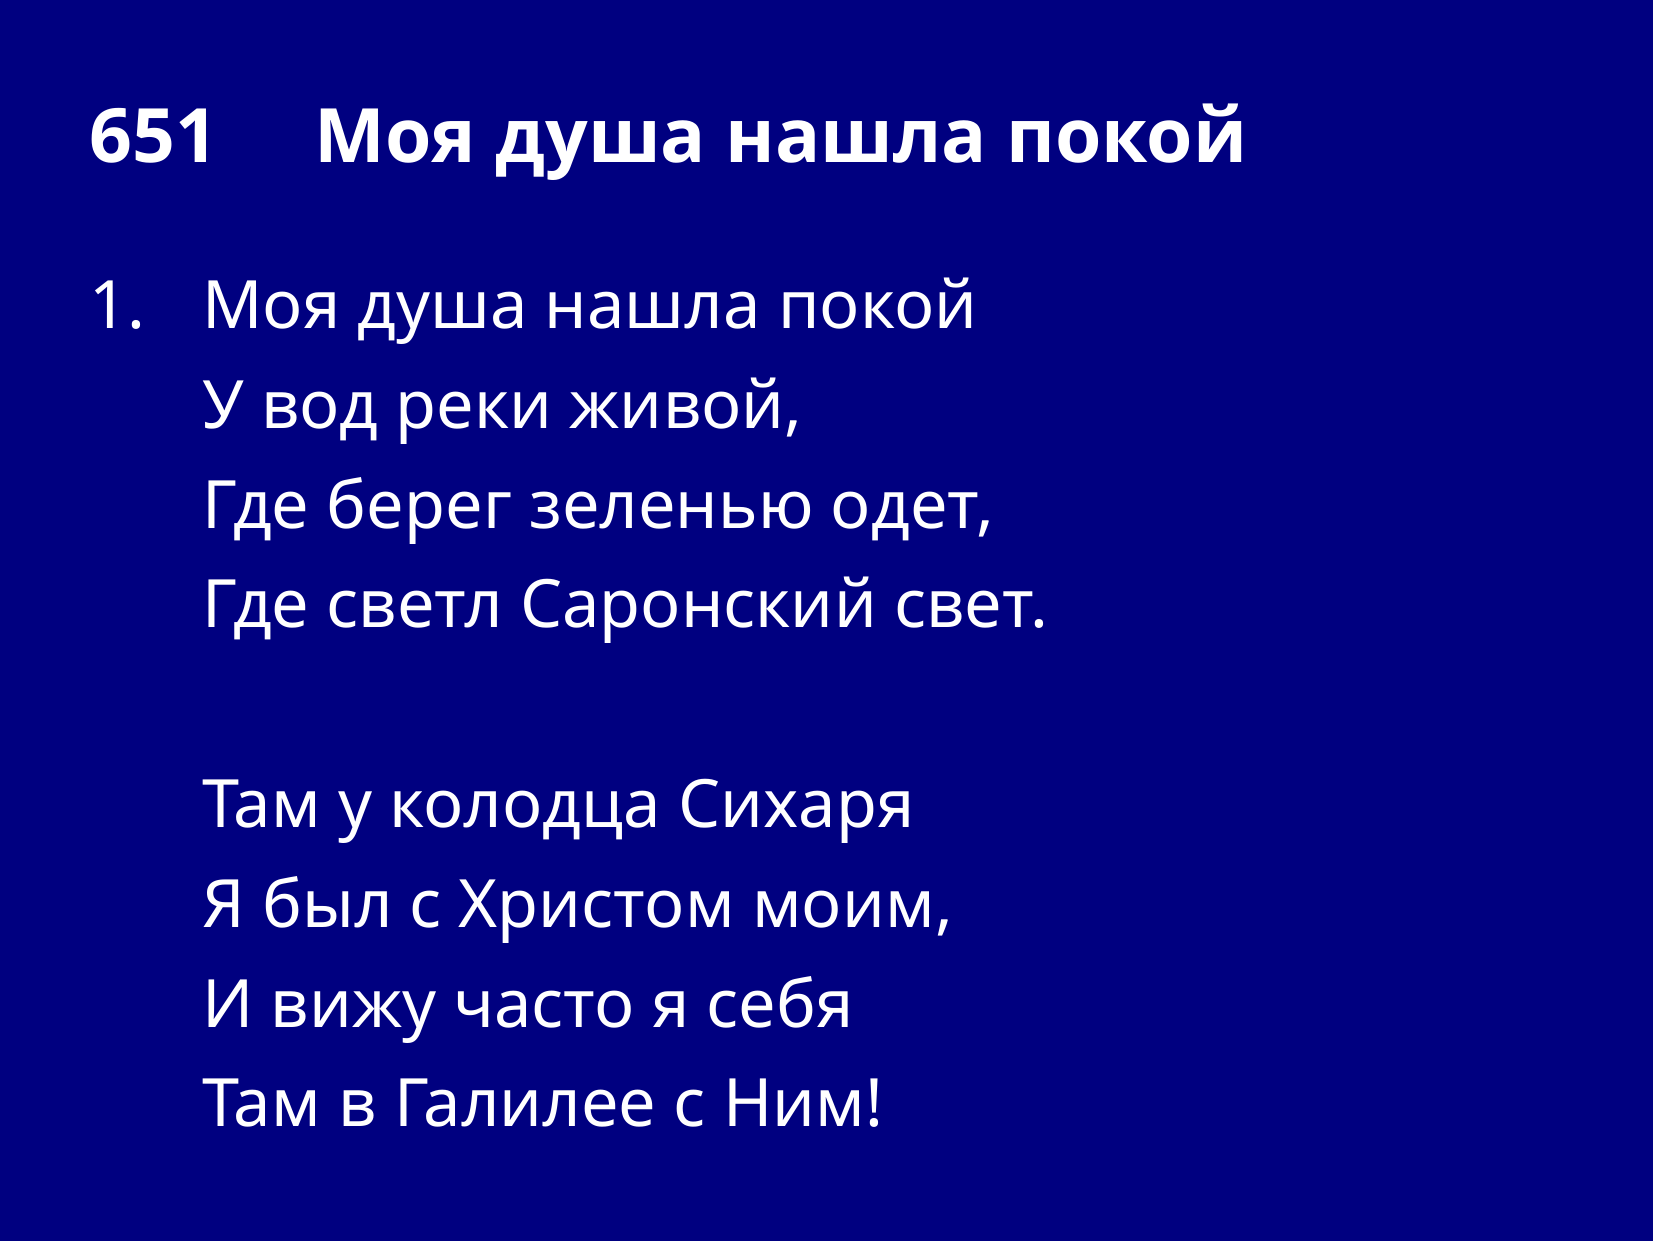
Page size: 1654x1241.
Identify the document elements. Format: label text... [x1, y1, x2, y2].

text_box 1. Моя душа нашла покой У вод реки живой, Где берег зеленью одет, Где светл Саронский свет. Там у колодца Сихаря Я был с Христом моим, И вижу часто я себя Там в Галилее с Ним! [75, 188, 1576, 1163]
text_box 651 Моя душа нашла покой [75, 75, 1576, 188]
